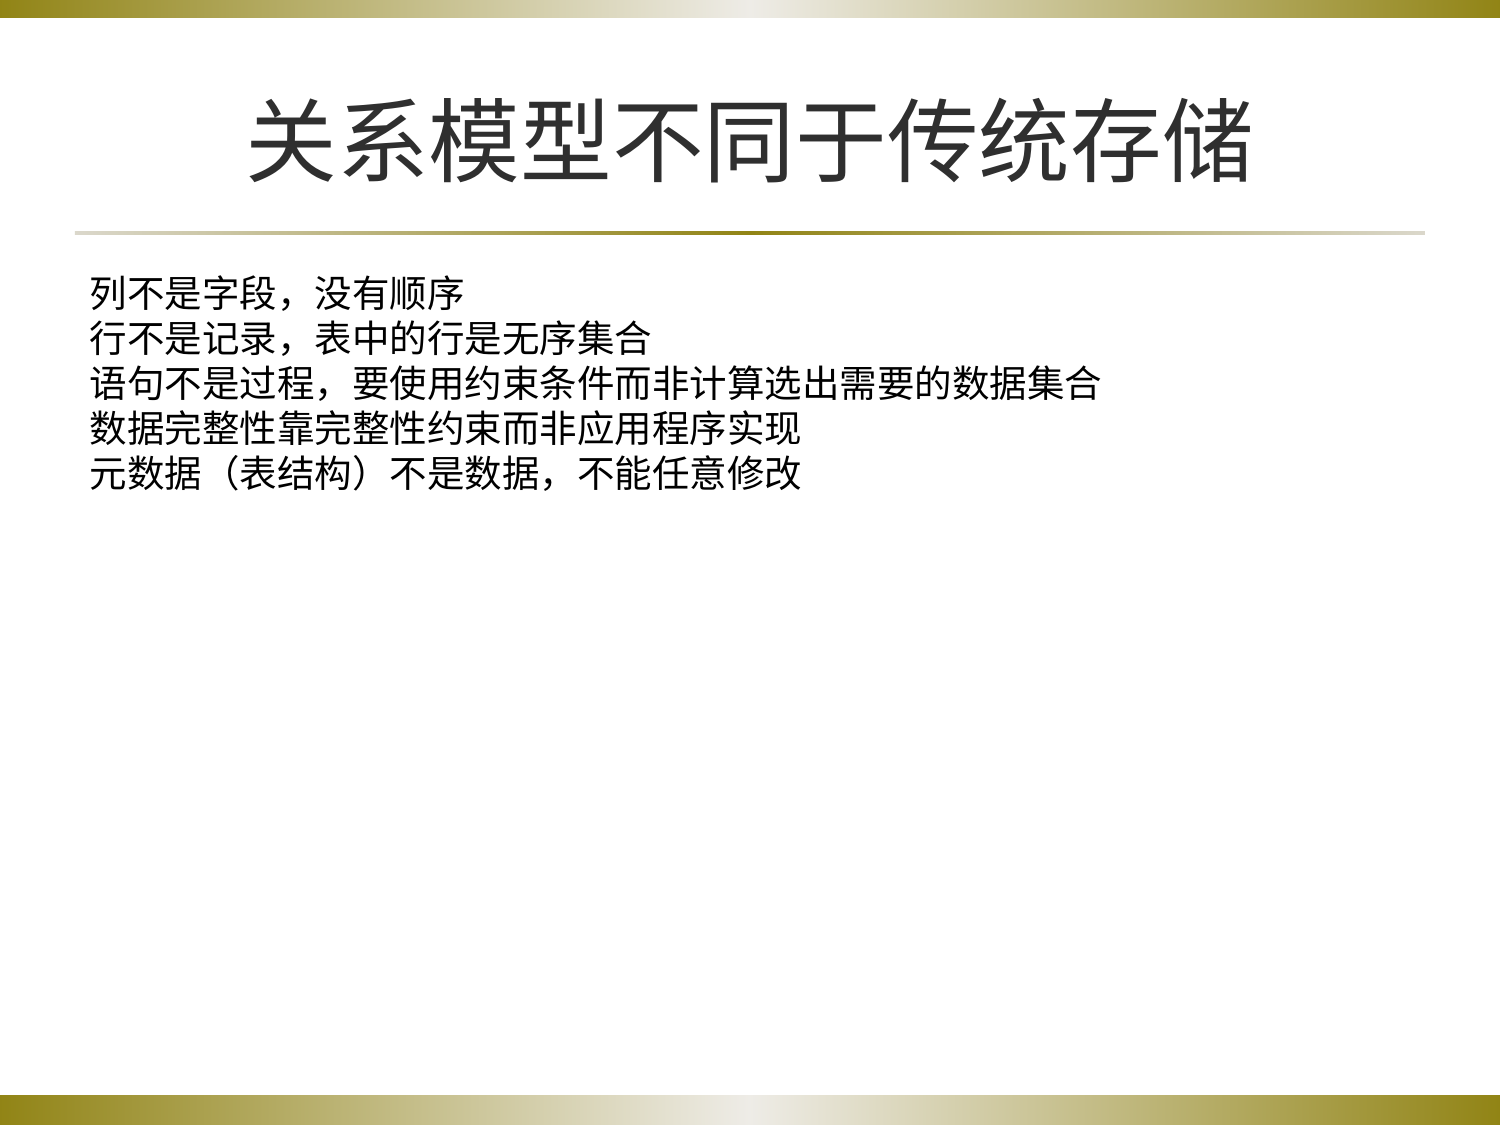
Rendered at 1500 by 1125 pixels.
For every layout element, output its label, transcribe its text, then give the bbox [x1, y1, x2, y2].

title 关系模型不同于传统存储 [75, 45, 1425, 233]
list 列不是字段，没有顺序 行不是记录，表中的行是无序集合 语句不是过程，要使用约束条件而非计算选出需要的数据集合 数据完整性靠完整性约束而非应用程序实现 元数据（表结构）不是数据，不能任意修改 [75, 262, 1425, 1032]
